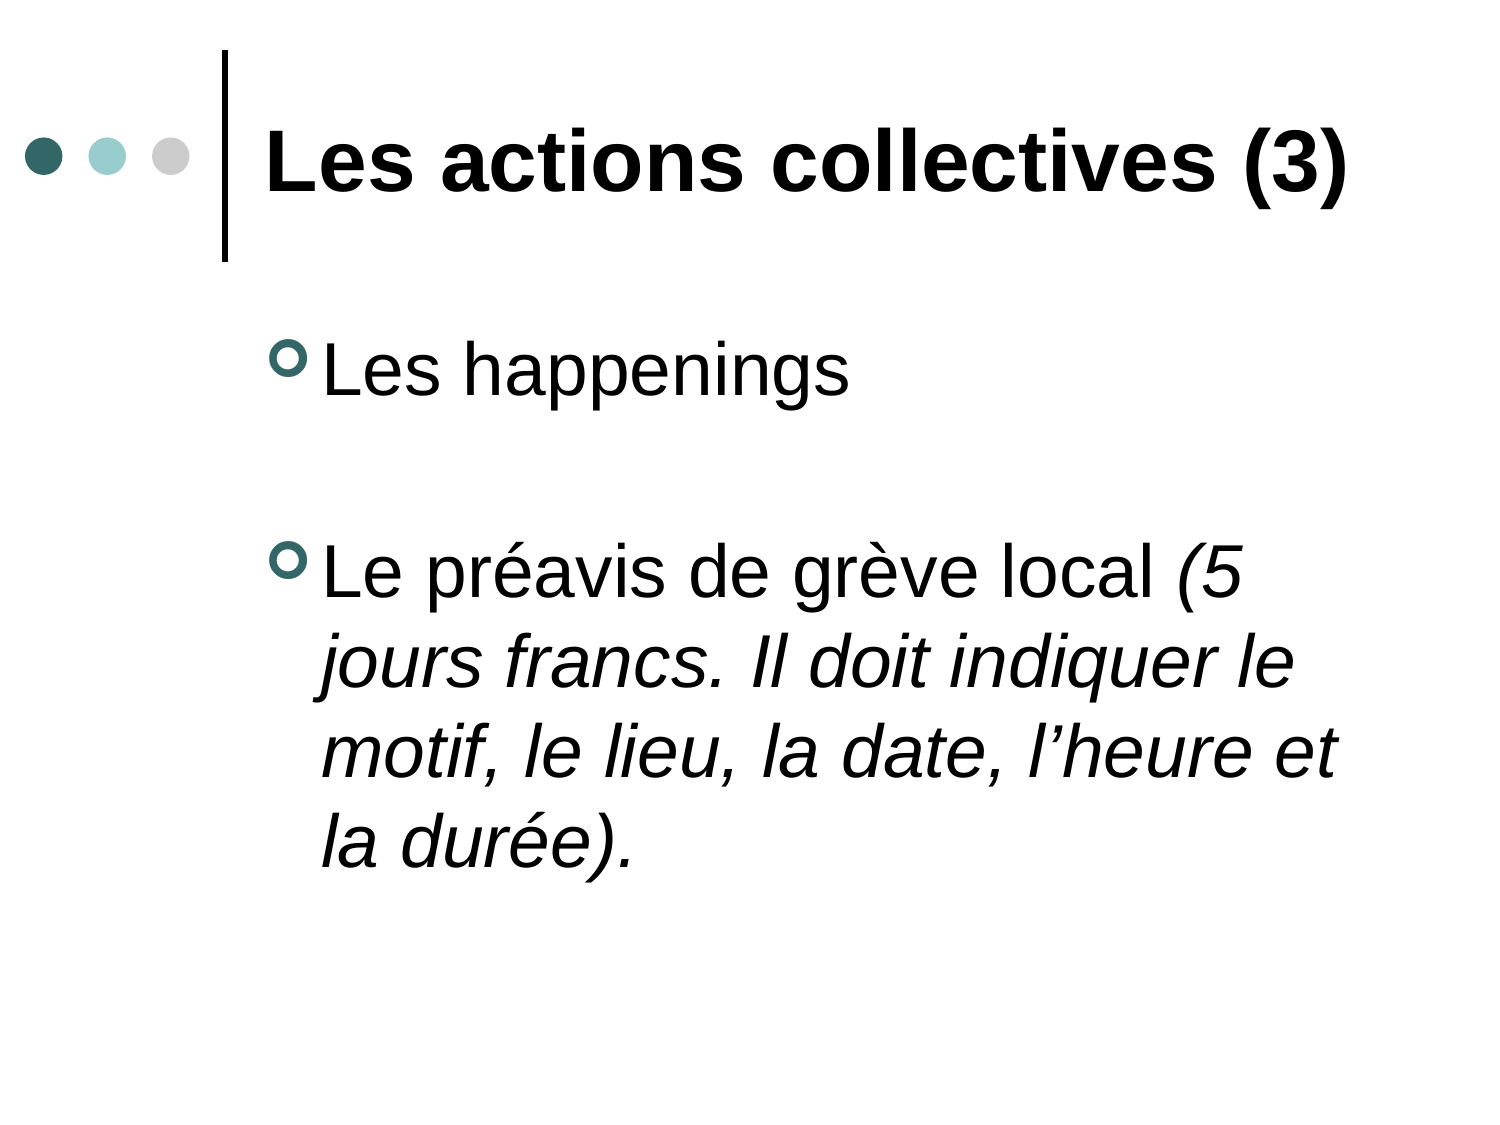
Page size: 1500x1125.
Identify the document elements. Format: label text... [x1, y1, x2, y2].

list Les happenings Le préavis de grève local (5 jours francs. Il doit indiquer le motif, le lieu, la date, l’heure et la durée). [249, 312, 1401, 988]
title Les actions collectives (3) [249, 31, 1401, 282]
